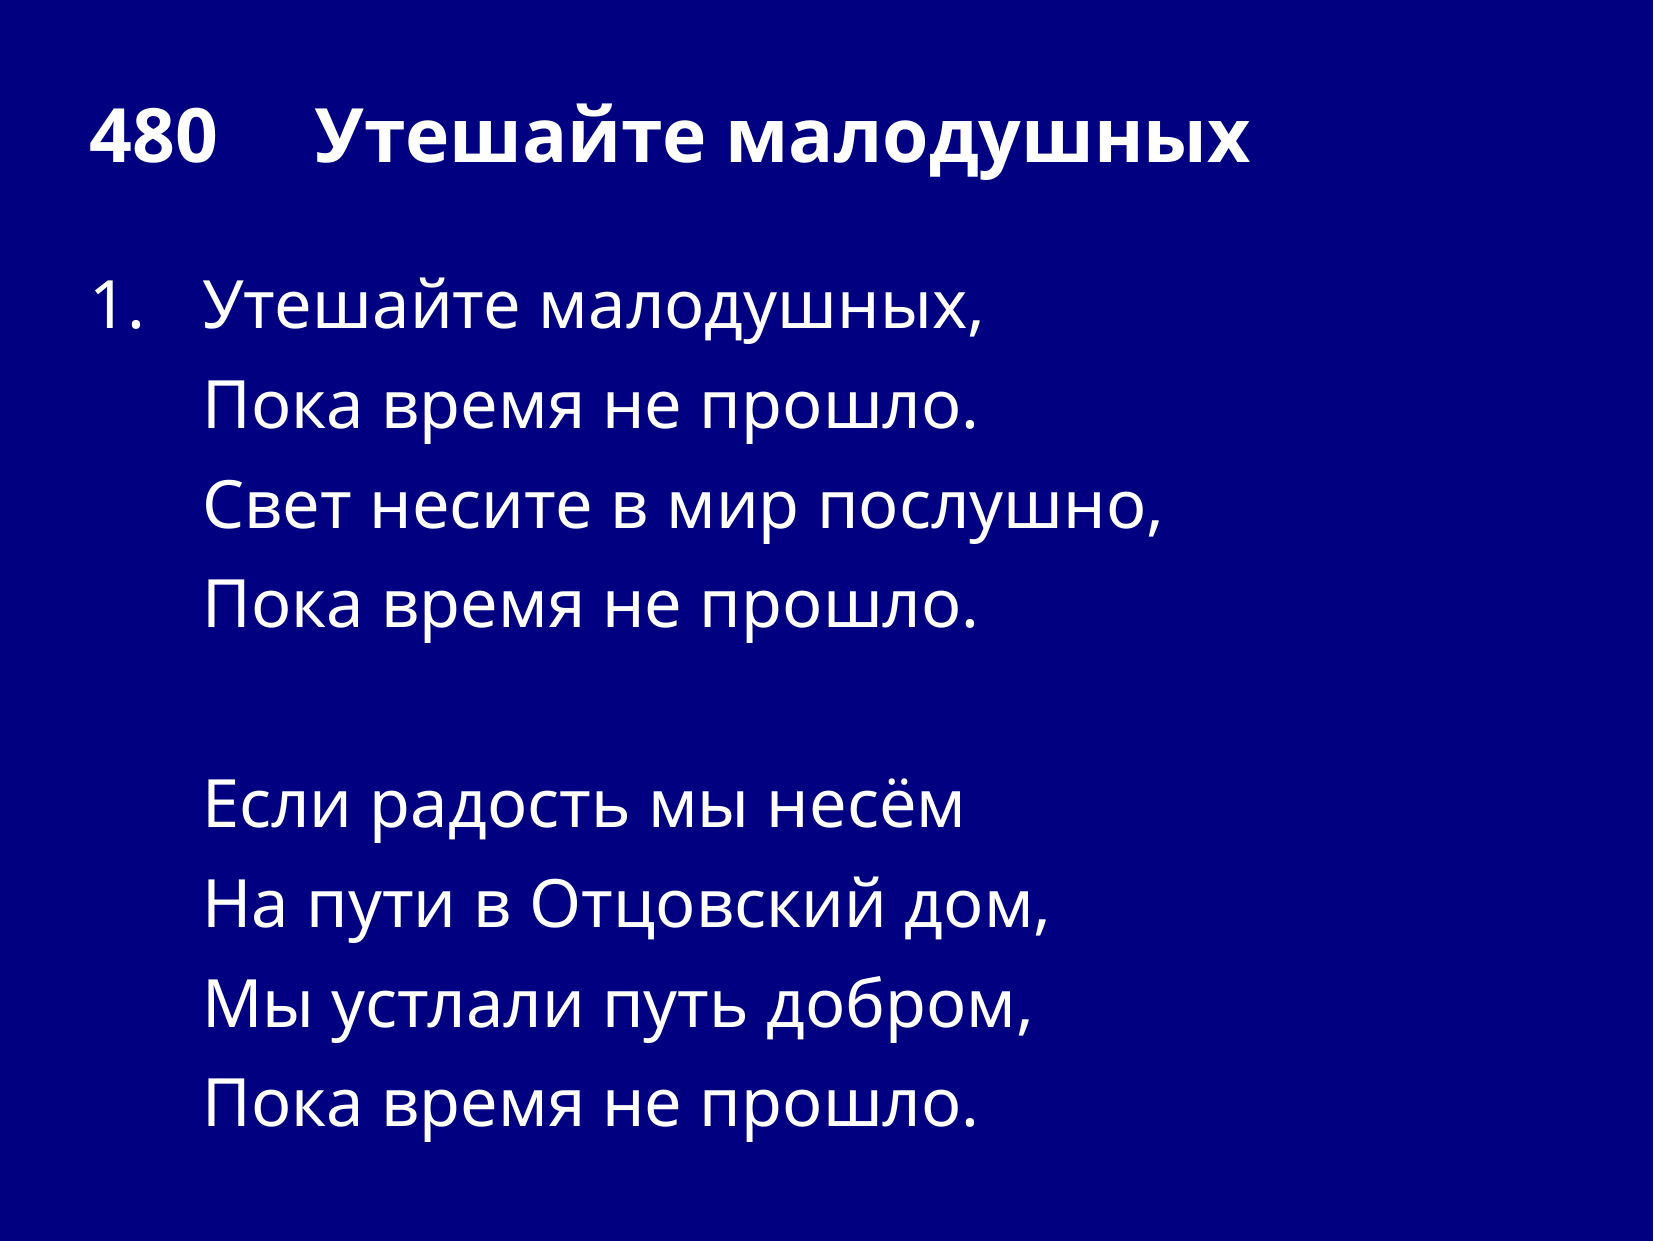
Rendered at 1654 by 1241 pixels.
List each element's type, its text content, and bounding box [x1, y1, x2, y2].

text_box 1. Утешайте малодушных, Пока время не прошло. Свет несите в мир послушно, Пока время не прошло. Если радость мы несём На пути в Отцовский дом, Мы устлали путь добром, Пока время не прошло. [75, 188, 1576, 1163]
text_box 480 Утешайте малодушных [75, 75, 1576, 188]
